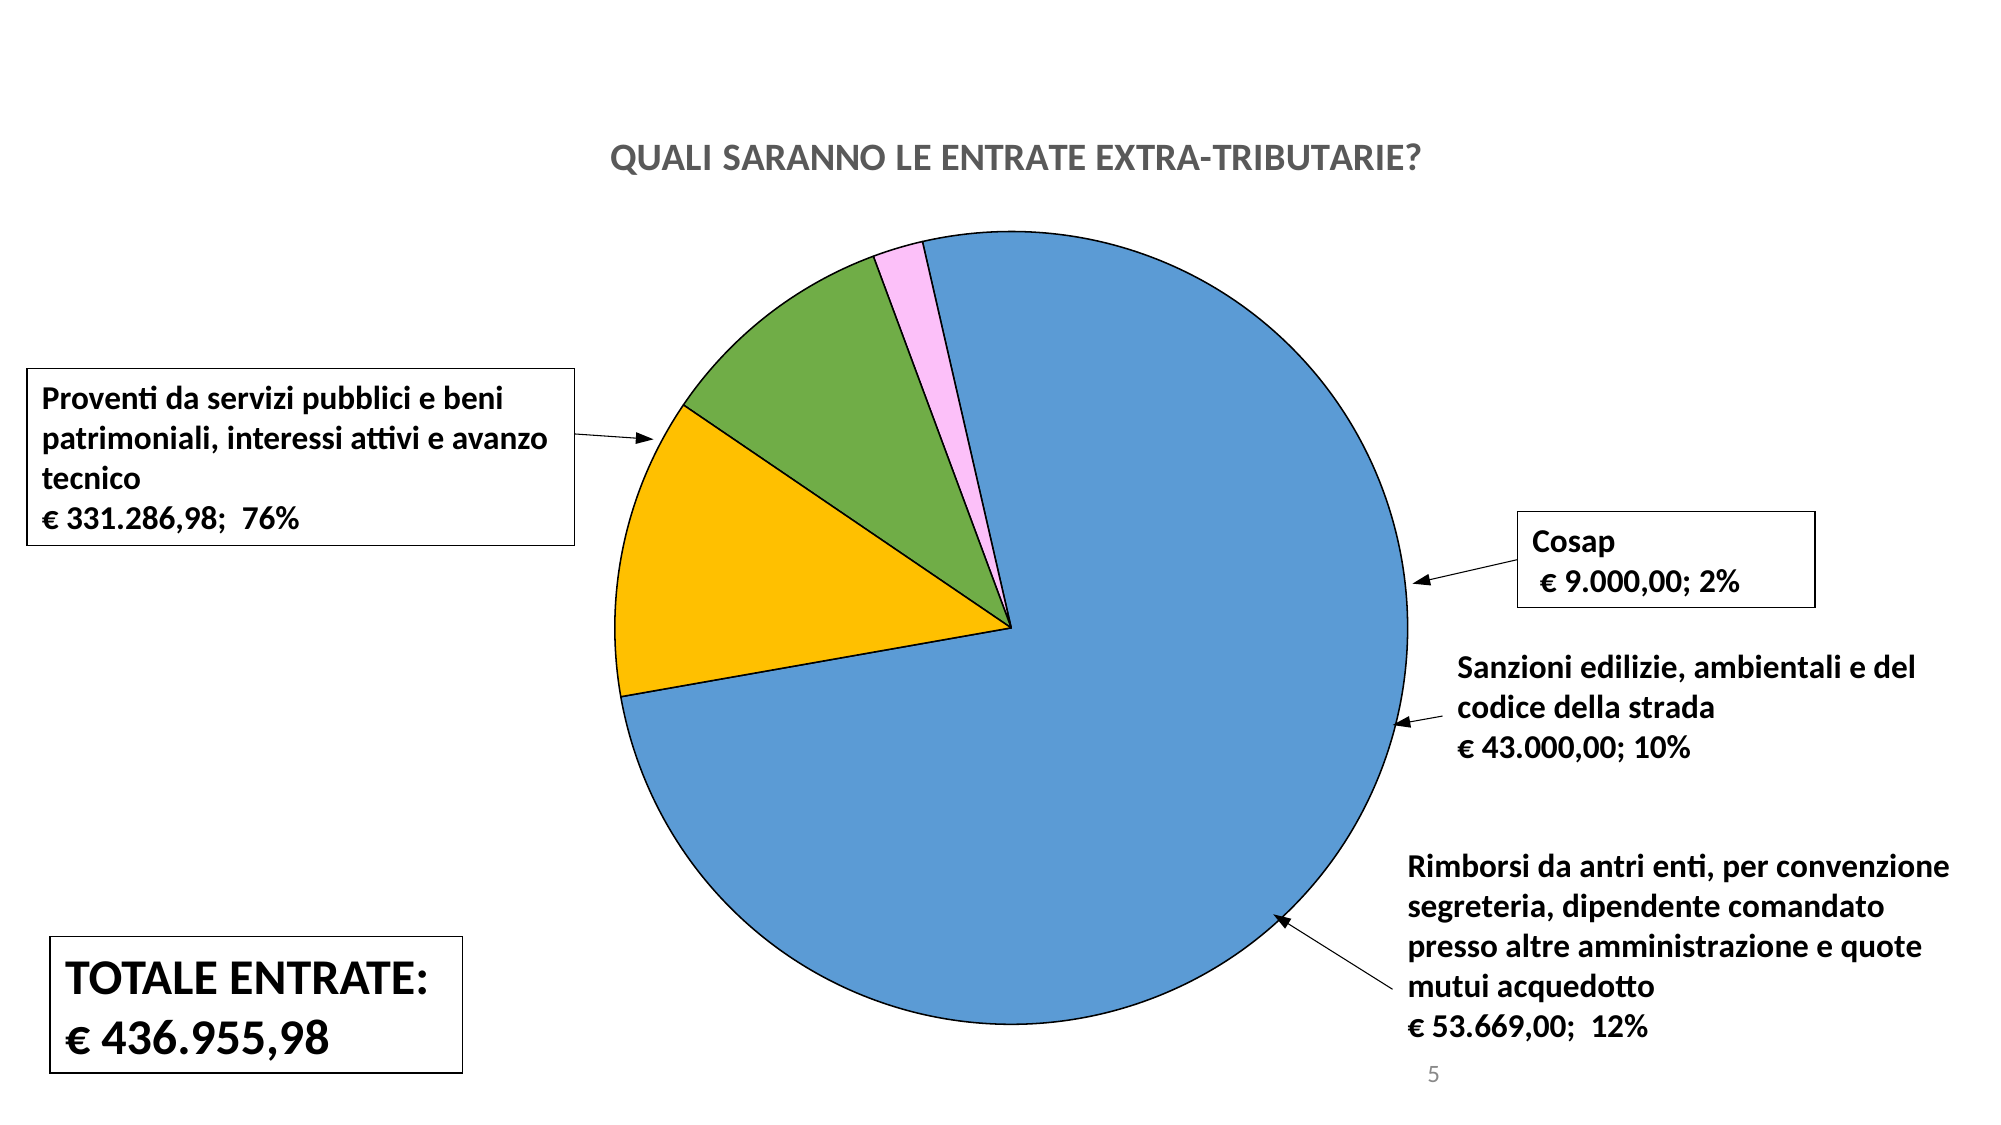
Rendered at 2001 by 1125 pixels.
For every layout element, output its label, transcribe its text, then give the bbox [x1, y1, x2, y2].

text_box Rimborsi da antri enti, per convenzione segreteria, dipendente comandato presso altre amministrazione e quote mutui acquedotto € 53.669,00; 12% [1392, 836, 1972, 1043]
text_box TOTALE ENTRATE: € 436.955,98 [50, 936, 463, 1073]
text_box [1412, 1043, 1863, 1103]
text_box Cosap € 9.000,00; 2% [1546, 511, 1816, 608]
chart [476, 124, 1546, 1043]
text_box Sanzioni edilizie, ambientali e del codice della strada € 43.000,00; 10% [1442, 637, 1945, 777]
text_box Proventi da servizi pubblici e beni patrimoniali, interessi attivi e avanzo tecnico € 331.286,98; 76% [26, 368, 476, 546]
